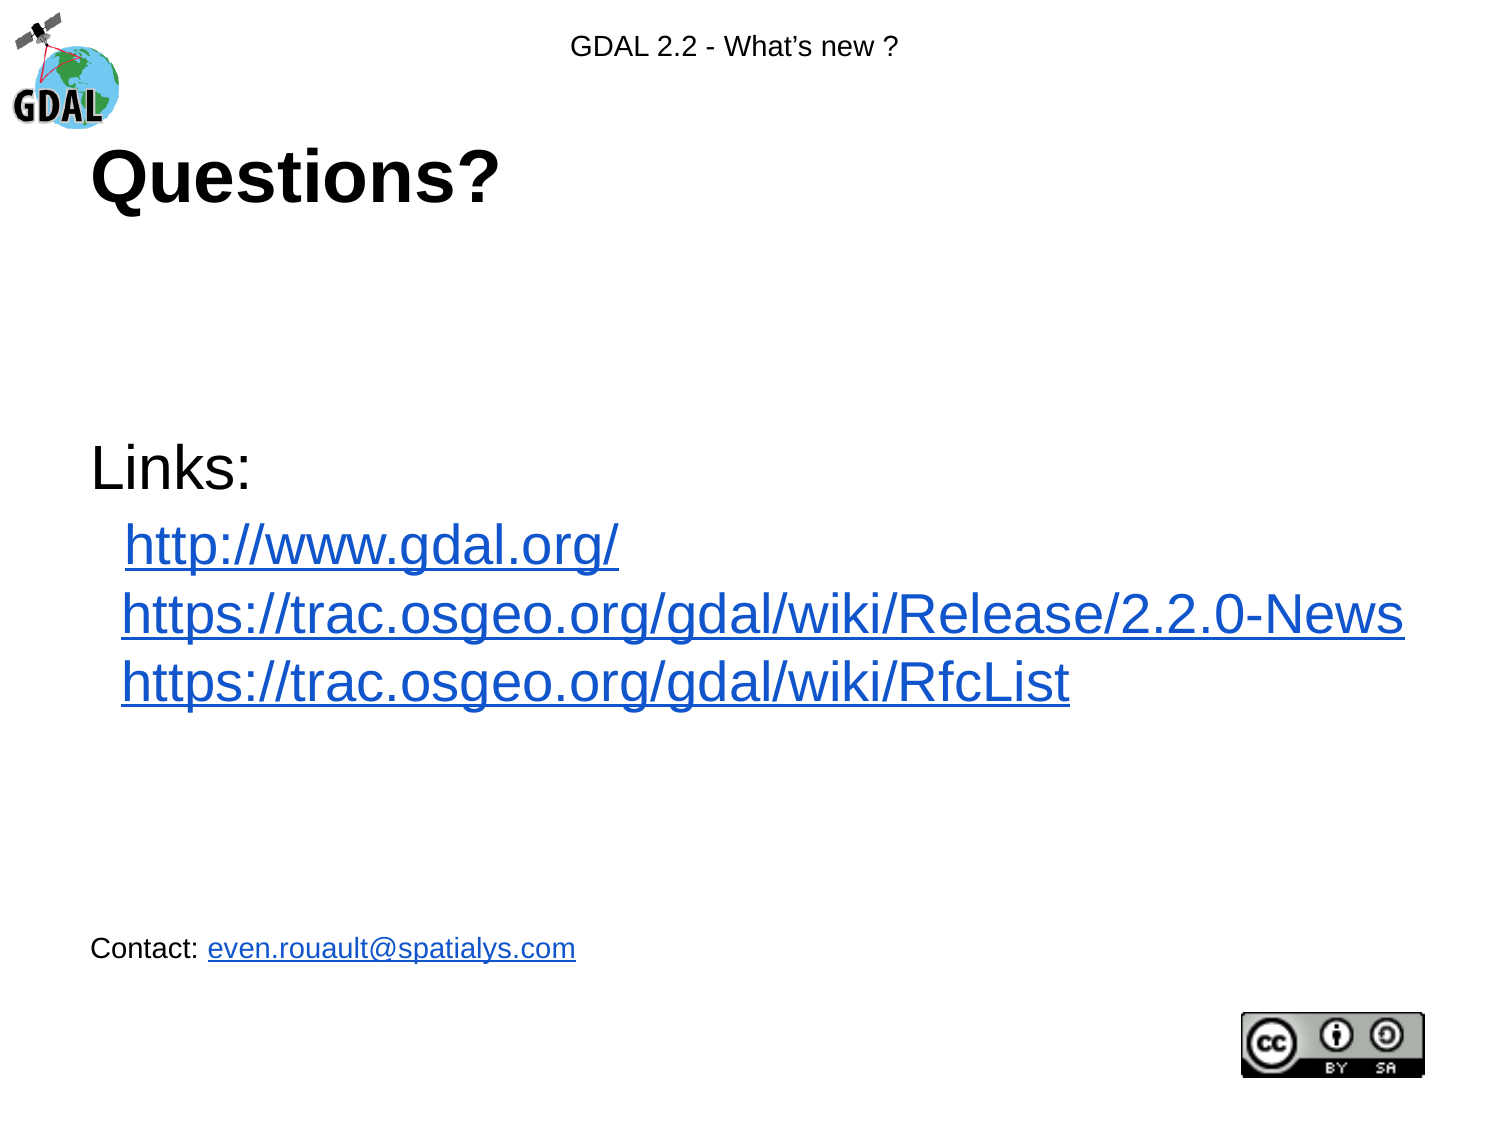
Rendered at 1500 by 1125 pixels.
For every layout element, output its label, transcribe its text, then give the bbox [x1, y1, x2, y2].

picture [1241, 1012, 1425, 1078]
list Links: http://www.gdal.org/ https://trac.osgeo.org/gdal/wiki/Release/2.2.0-News https://trac.osgeo.org/gdal/wiki/RfcList Contact: even.rouault@spatialys.com [75, 262, 1425, 1078]
picture [12, 12, 119, 129]
title Questions? [75, 45, 1425, 233]
